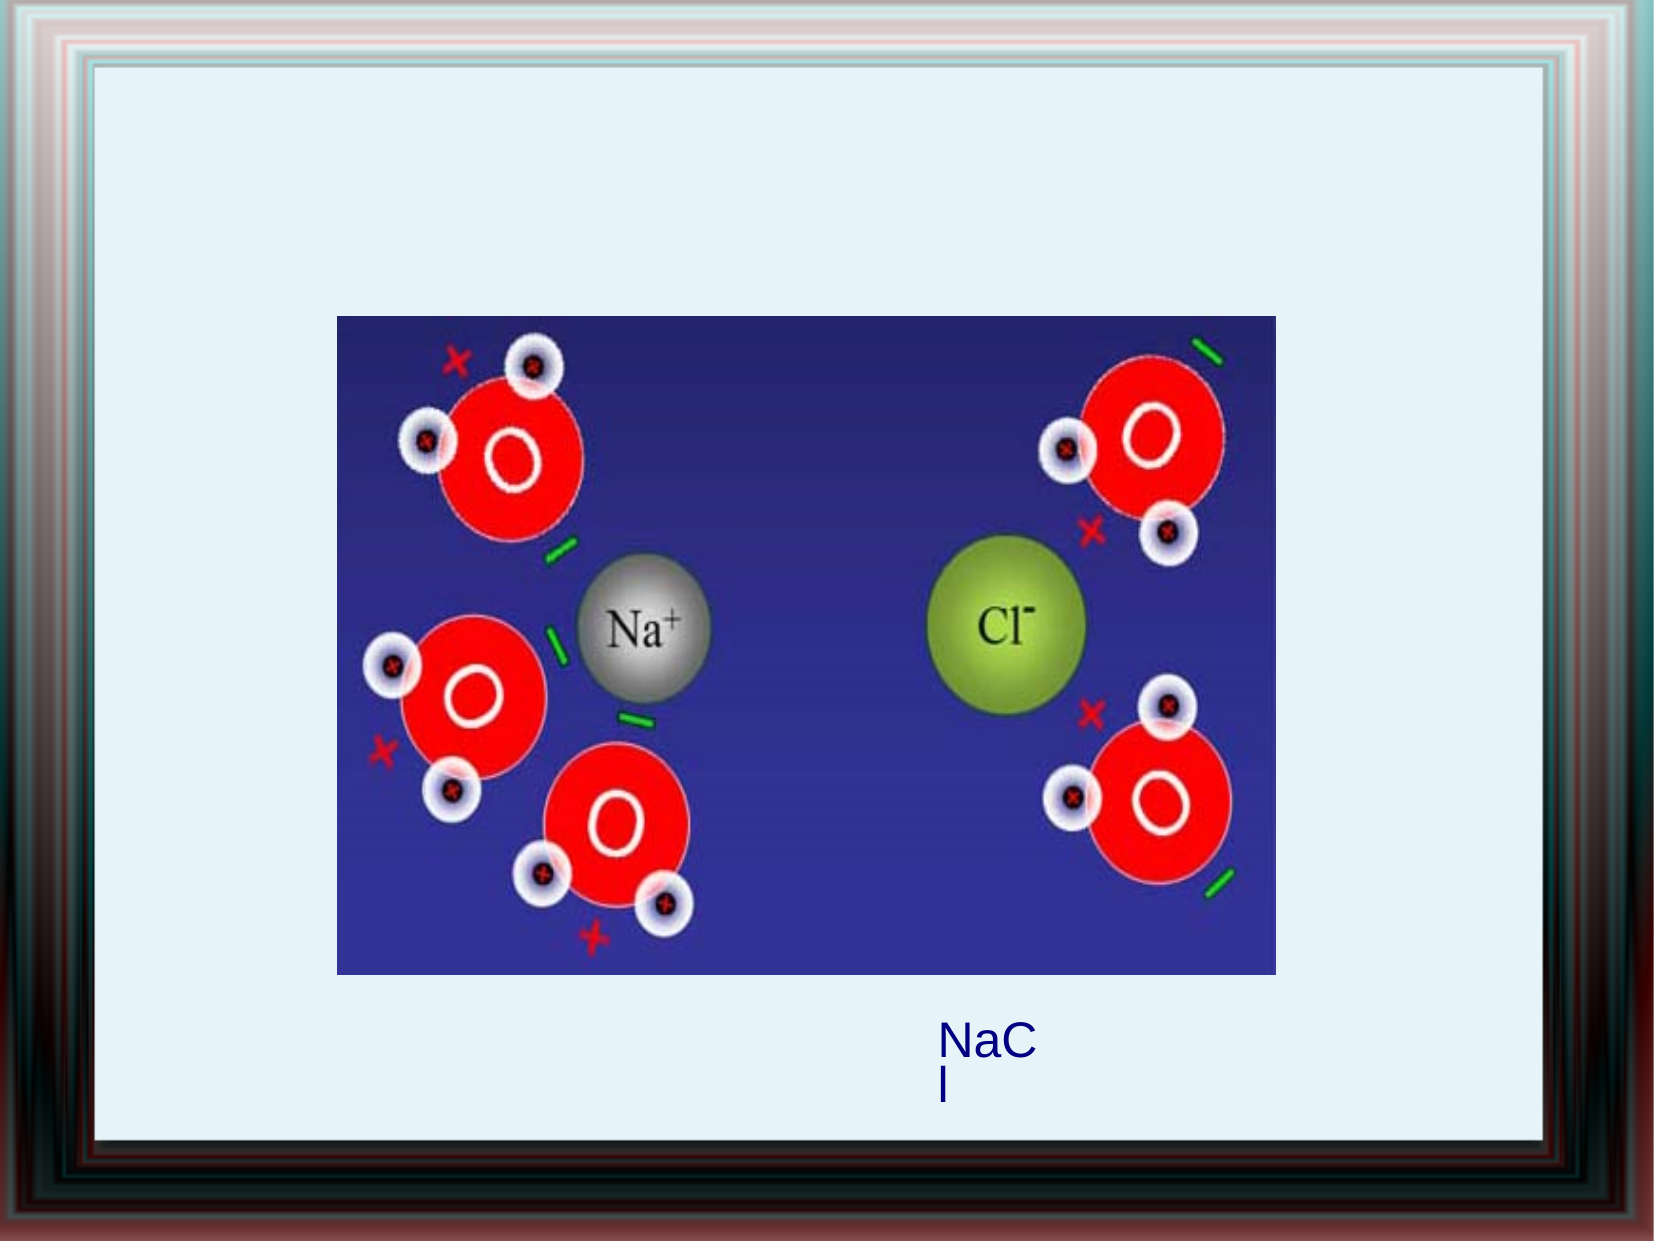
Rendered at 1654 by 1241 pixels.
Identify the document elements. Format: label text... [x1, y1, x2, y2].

picture [0, 0, 1654, 1241]
text_box NaCl [937, 1012, 1043, 1069]
